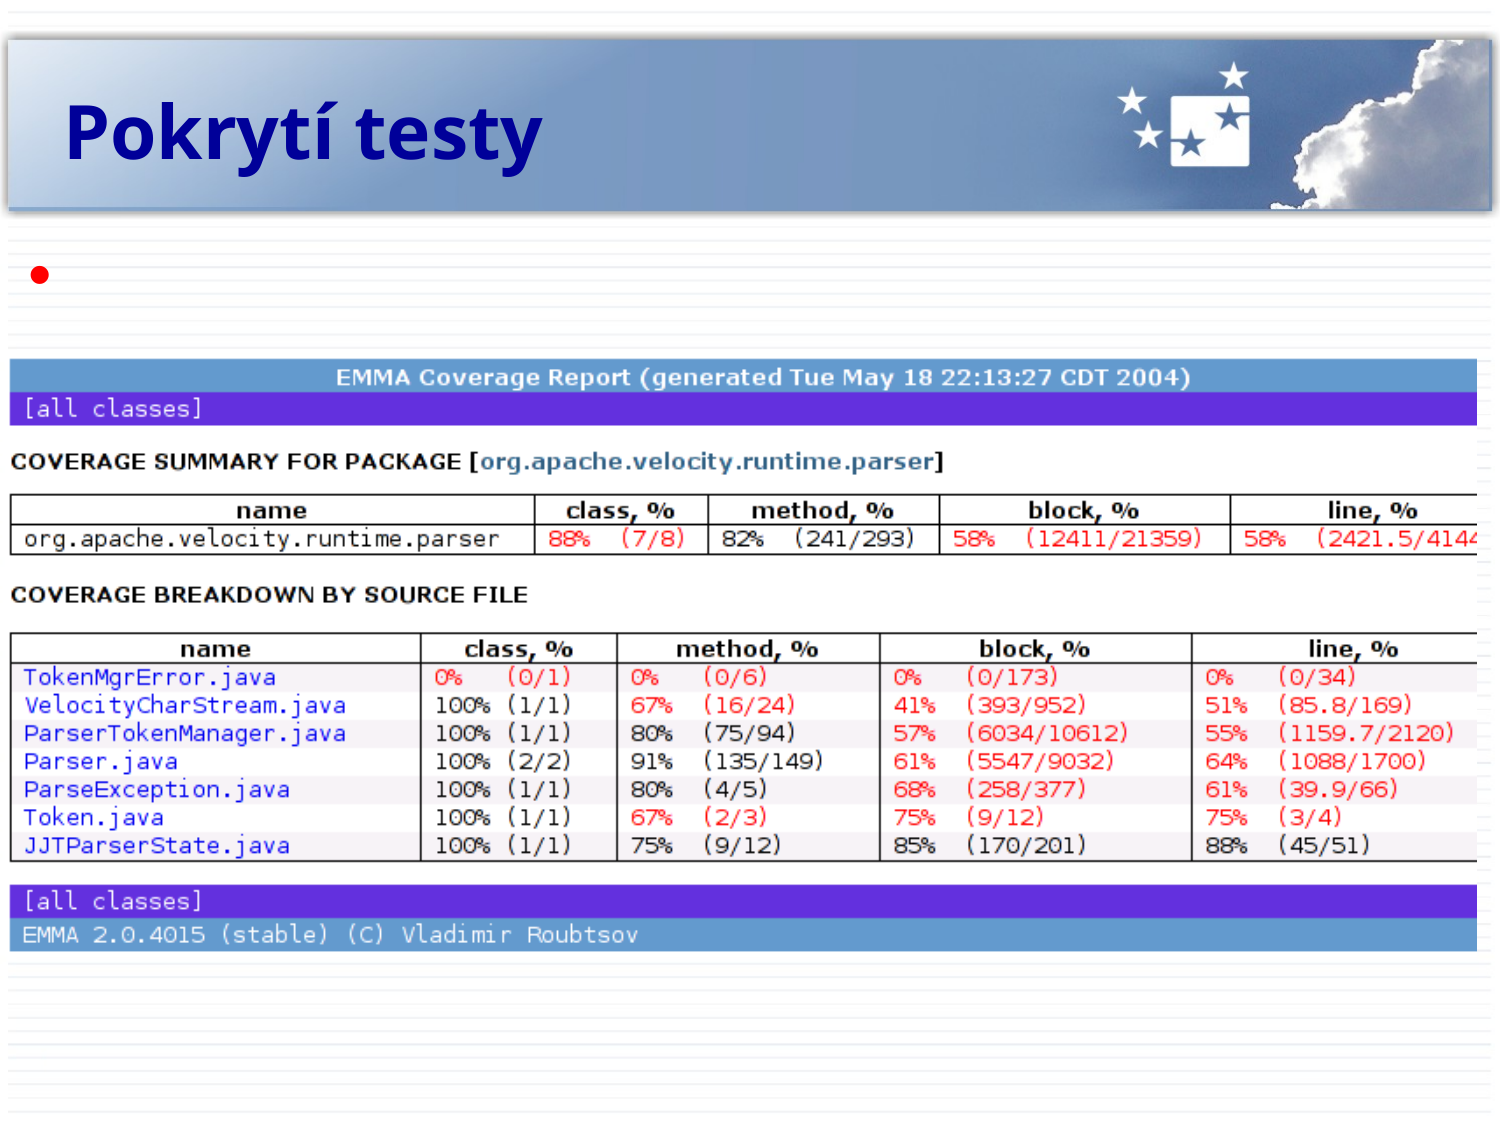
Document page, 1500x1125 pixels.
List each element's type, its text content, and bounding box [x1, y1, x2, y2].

title Pokrytí testy [63, 26, 1414, 229]
list [28, 231, 1480, 1060]
picture [0, 0, 1500, 1125]
